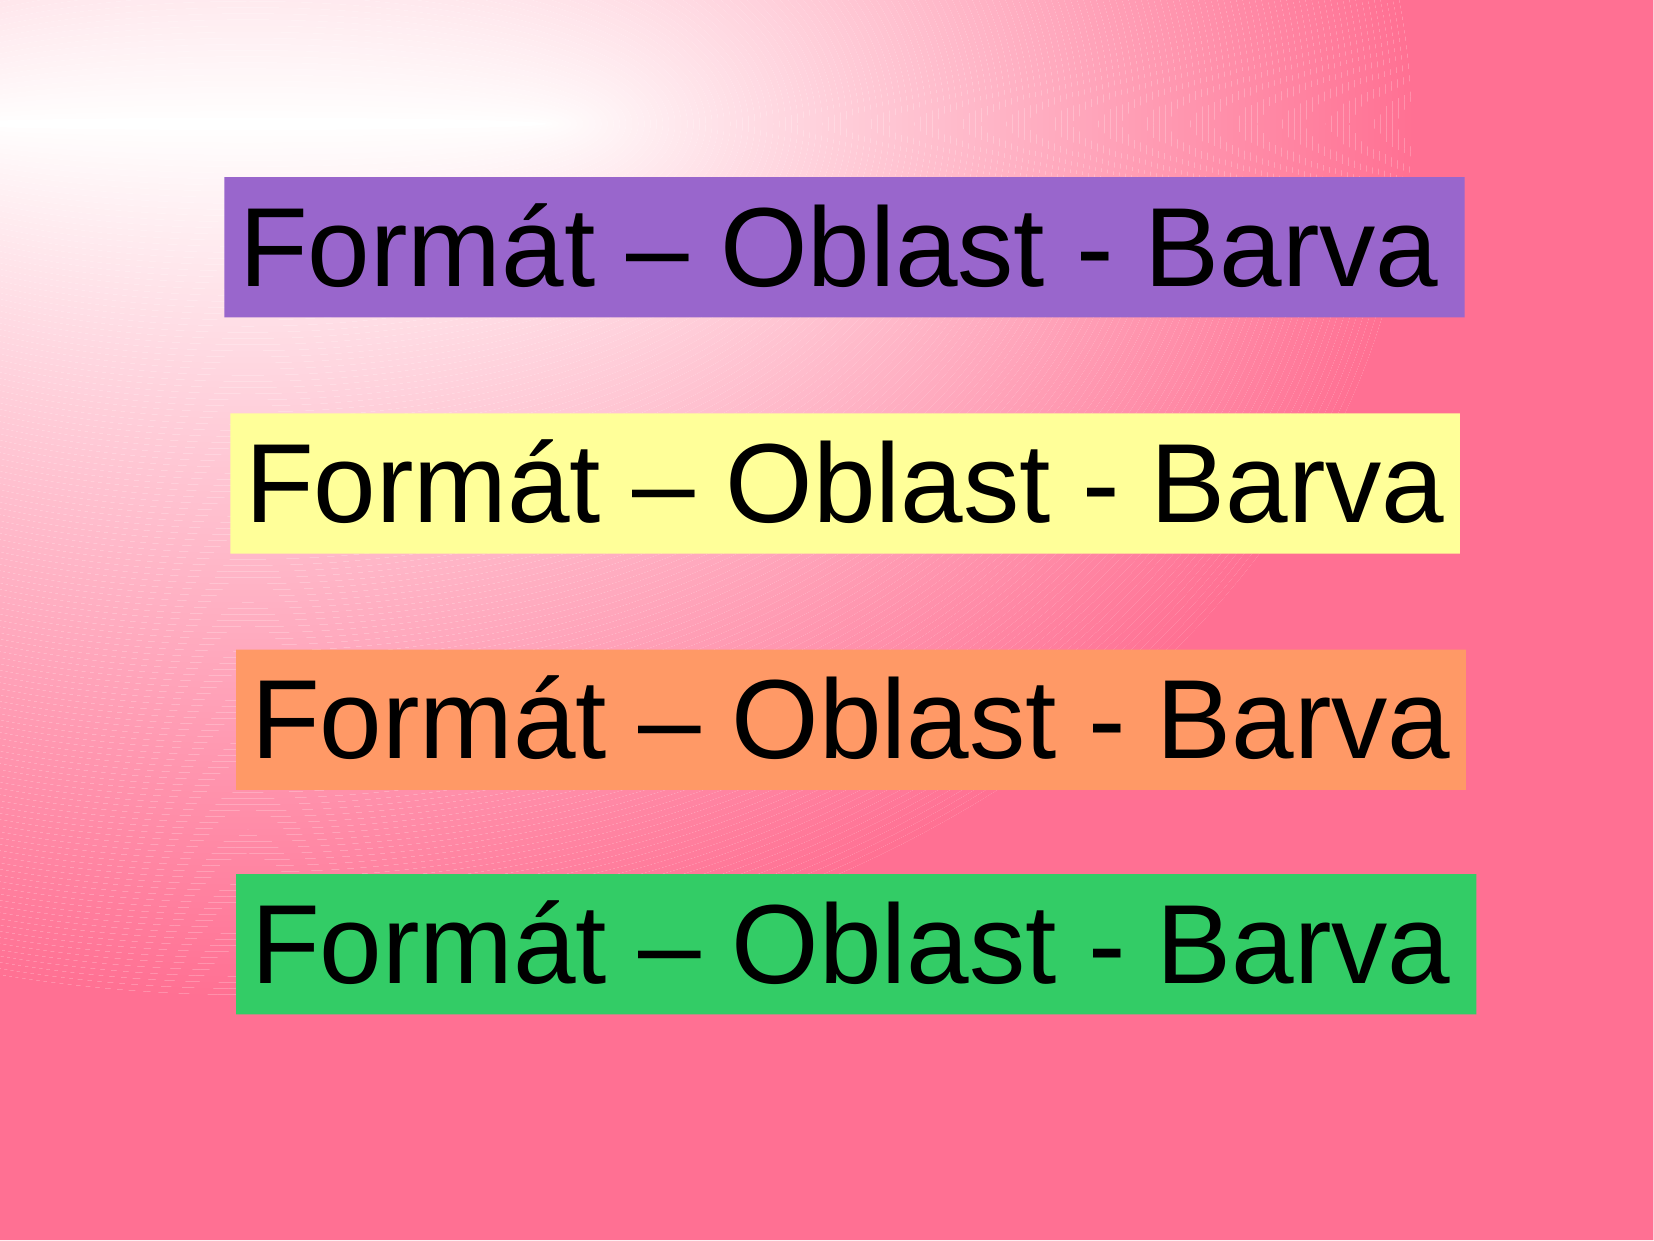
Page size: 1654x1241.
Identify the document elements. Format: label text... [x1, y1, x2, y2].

text_box Formát – Oblast - Barva [236, 874, 1477, 1015]
text_box Formát – Oblast - Barva [230, 413, 1460, 554]
text_box Formát – Oblast - Barva [224, 177, 1465, 318]
text_box Formát – Oblast - Barva [236, 649, 1466, 790]
